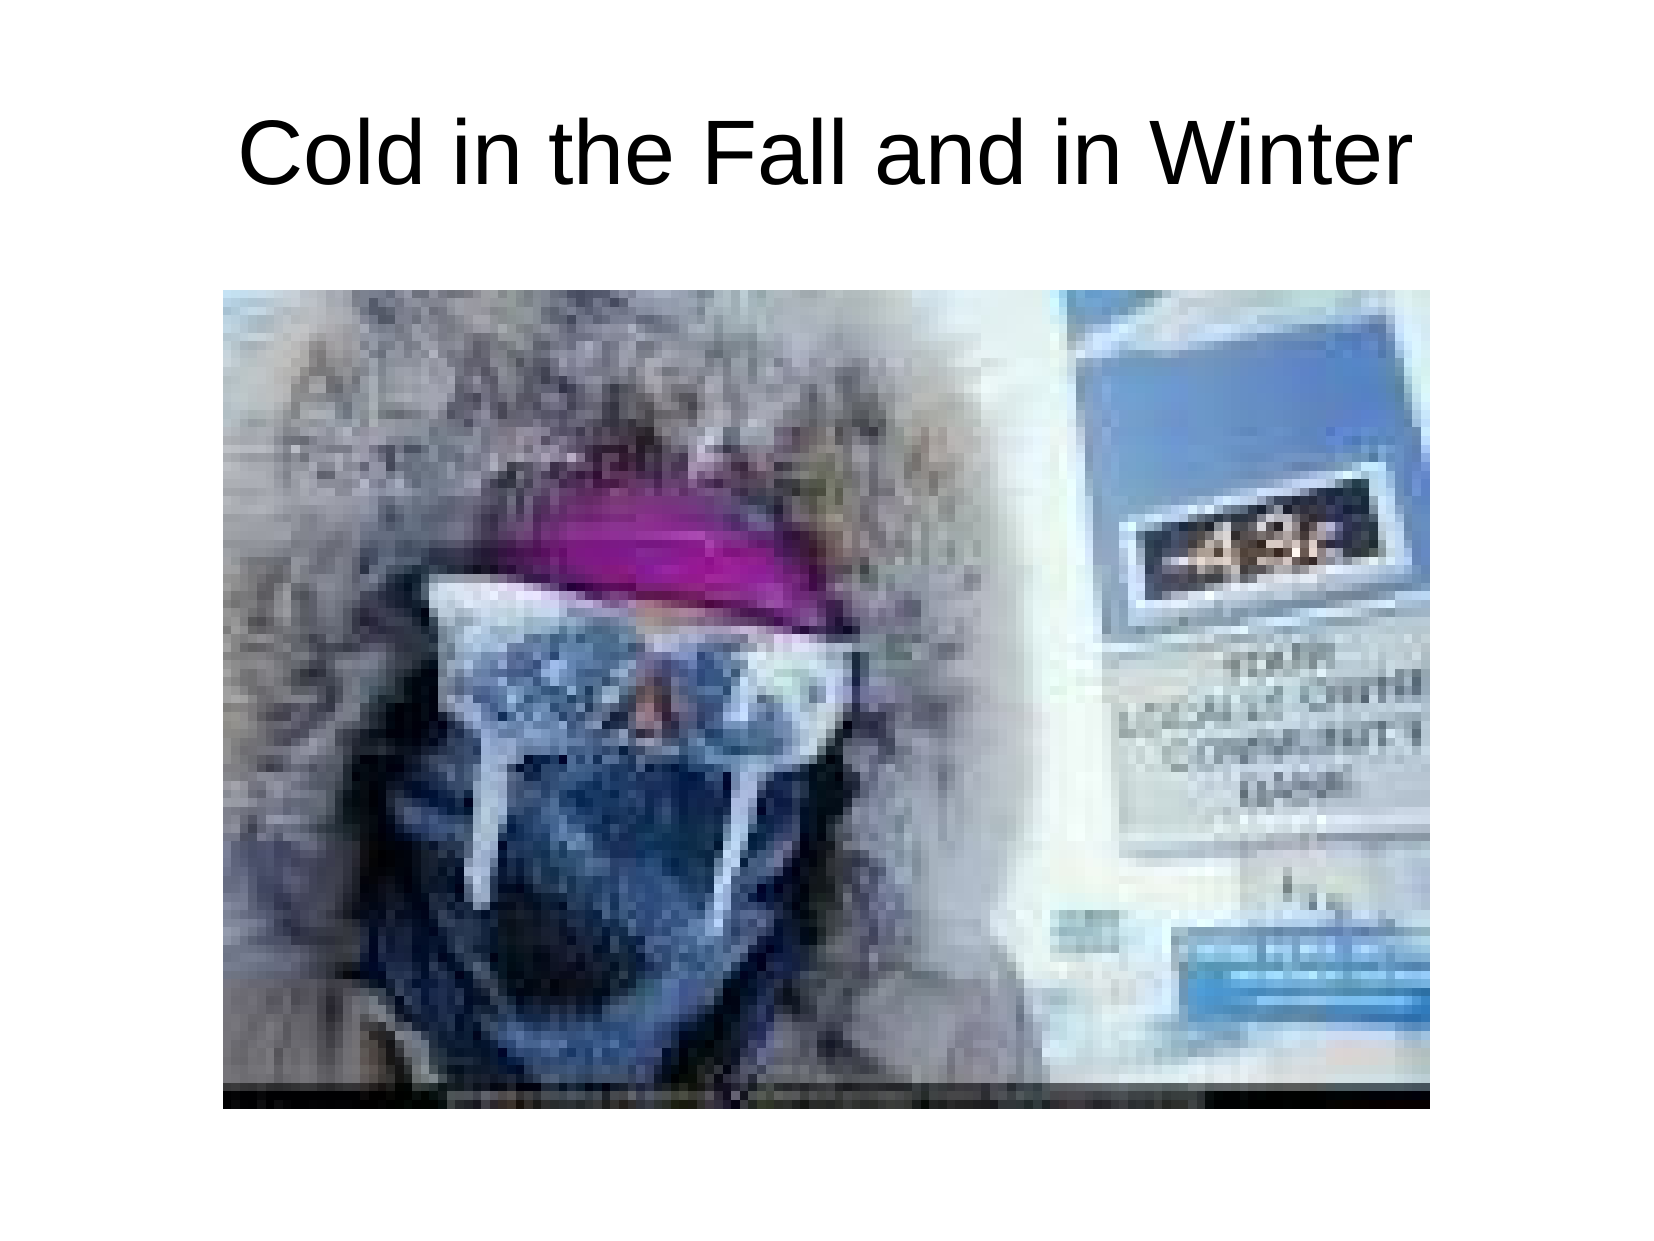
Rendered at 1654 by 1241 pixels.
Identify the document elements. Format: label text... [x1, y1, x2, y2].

picture [223, 290, 1430, 1109]
title Cold in the Fall and in Winter [82, 49, 1571, 257]
